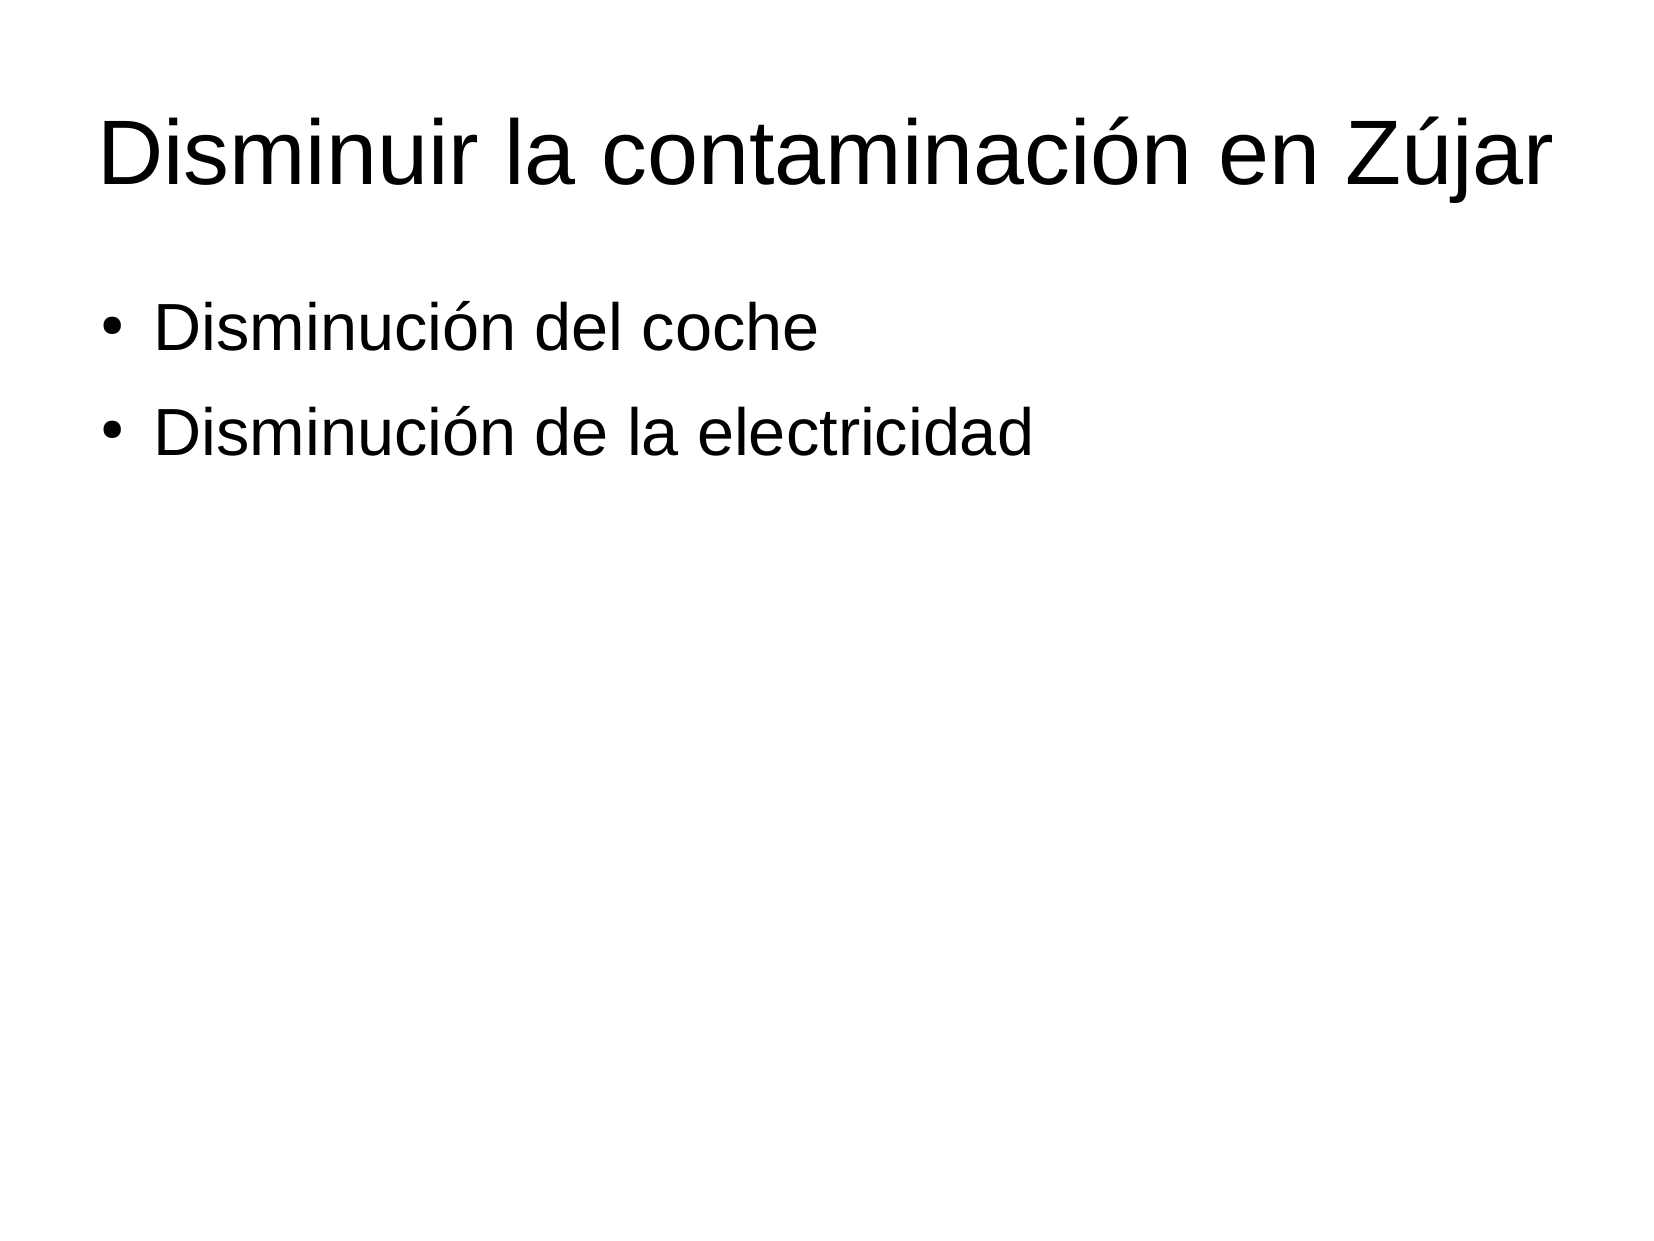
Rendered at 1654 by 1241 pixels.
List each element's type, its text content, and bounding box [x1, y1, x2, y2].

list Disminución del coche Disminución de la electricidad [82, 290, 1571, 1010]
title Disminuir la contaminación en Zújar [82, 49, 1571, 257]
